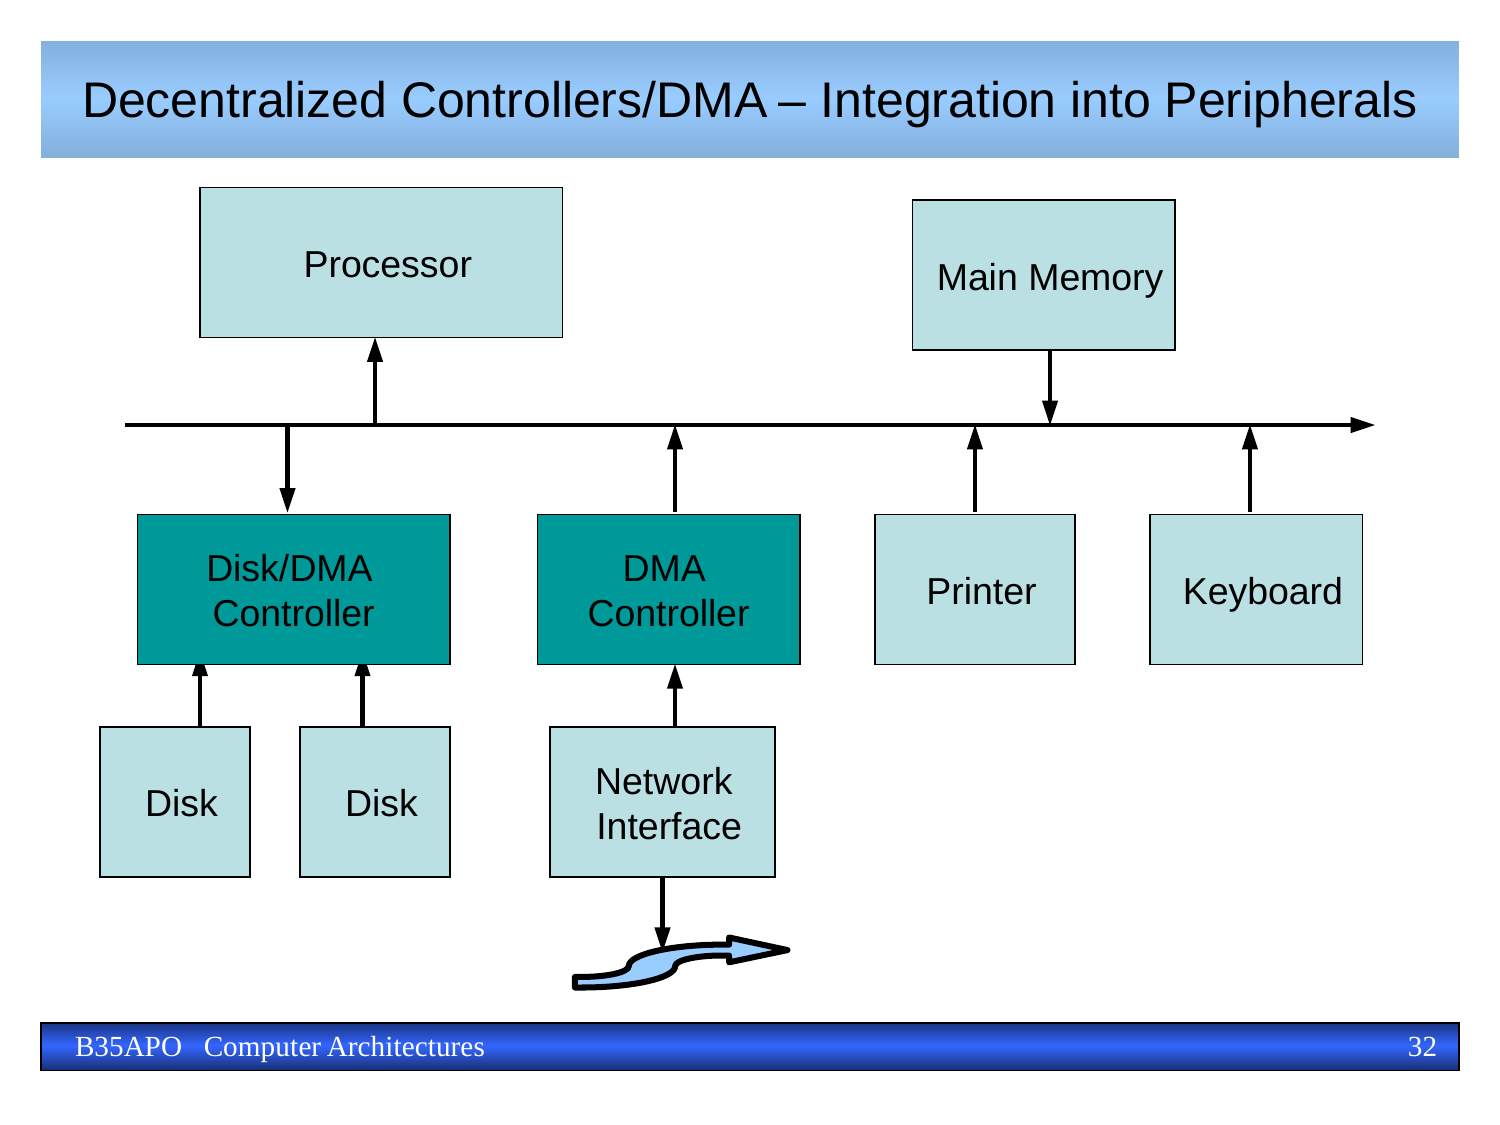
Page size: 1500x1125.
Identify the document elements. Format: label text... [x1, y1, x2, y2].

text_box Printer [874, 514, 1075, 665]
text_box Disk/DMA Controller [137, 514, 451, 665]
text_box DMA Controller [537, 514, 800, 665]
text_box Keyboard [1149, 514, 1363, 665]
text_box Network Interface [549, 726, 775, 877]
text_box Disk [99, 726, 250, 877]
title Decentralized Controllers/DMA – Integration into Peripherals [41, 41, 1459, 158]
text_box Processor [199, 187, 563, 338]
text_box Main Memory [912, 200, 1175, 351]
text_box [574, 937, 788, 988]
text_box Disk [300, 726, 451, 877]
